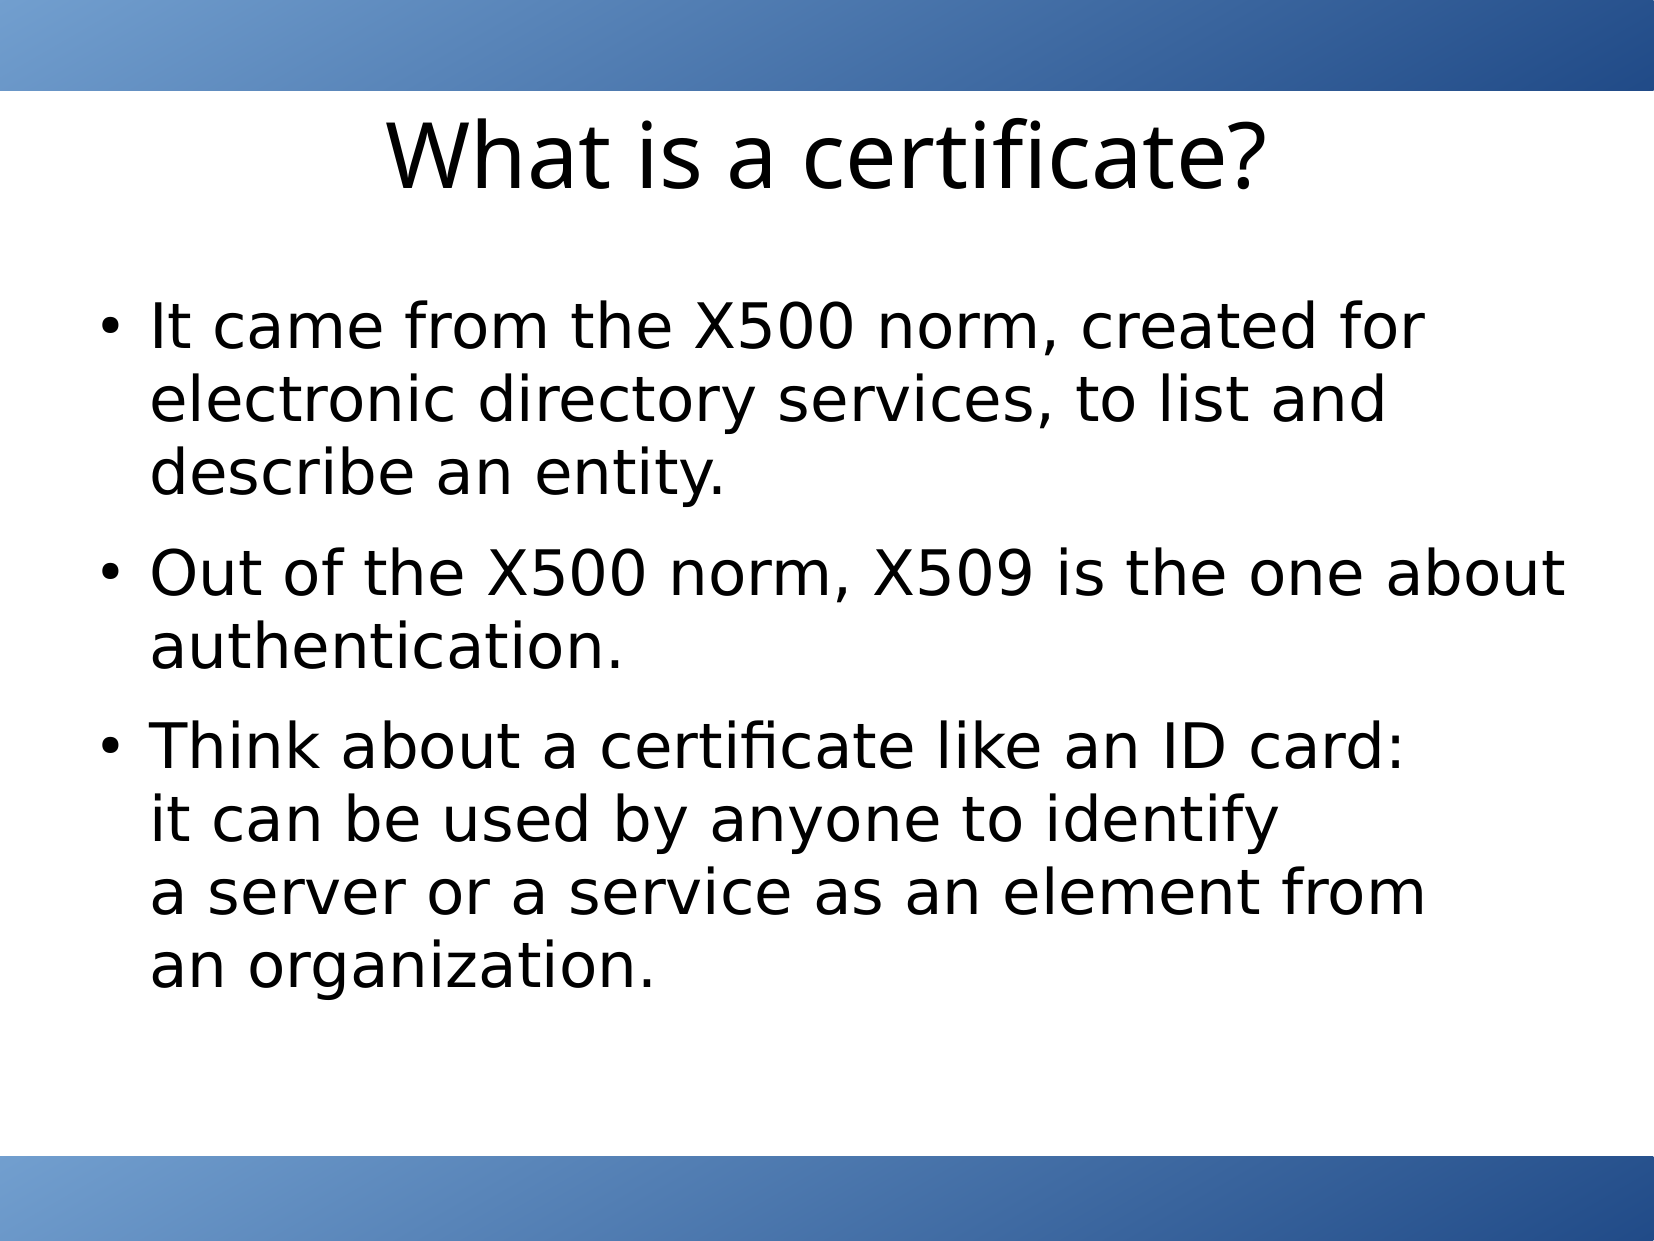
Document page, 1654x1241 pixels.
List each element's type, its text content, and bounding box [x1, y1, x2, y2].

list It came from the X500 norm, created for electronic directory services, to list and describe an entity. Out of the X500 norm, X509 is the one about authentication. Think about a certificate like an ID card: it can be used by anyone to identify a server or a service as an element from an organization. [82, 290, 1571, 1010]
title What is a certificate? [82, 49, 1571, 257]
